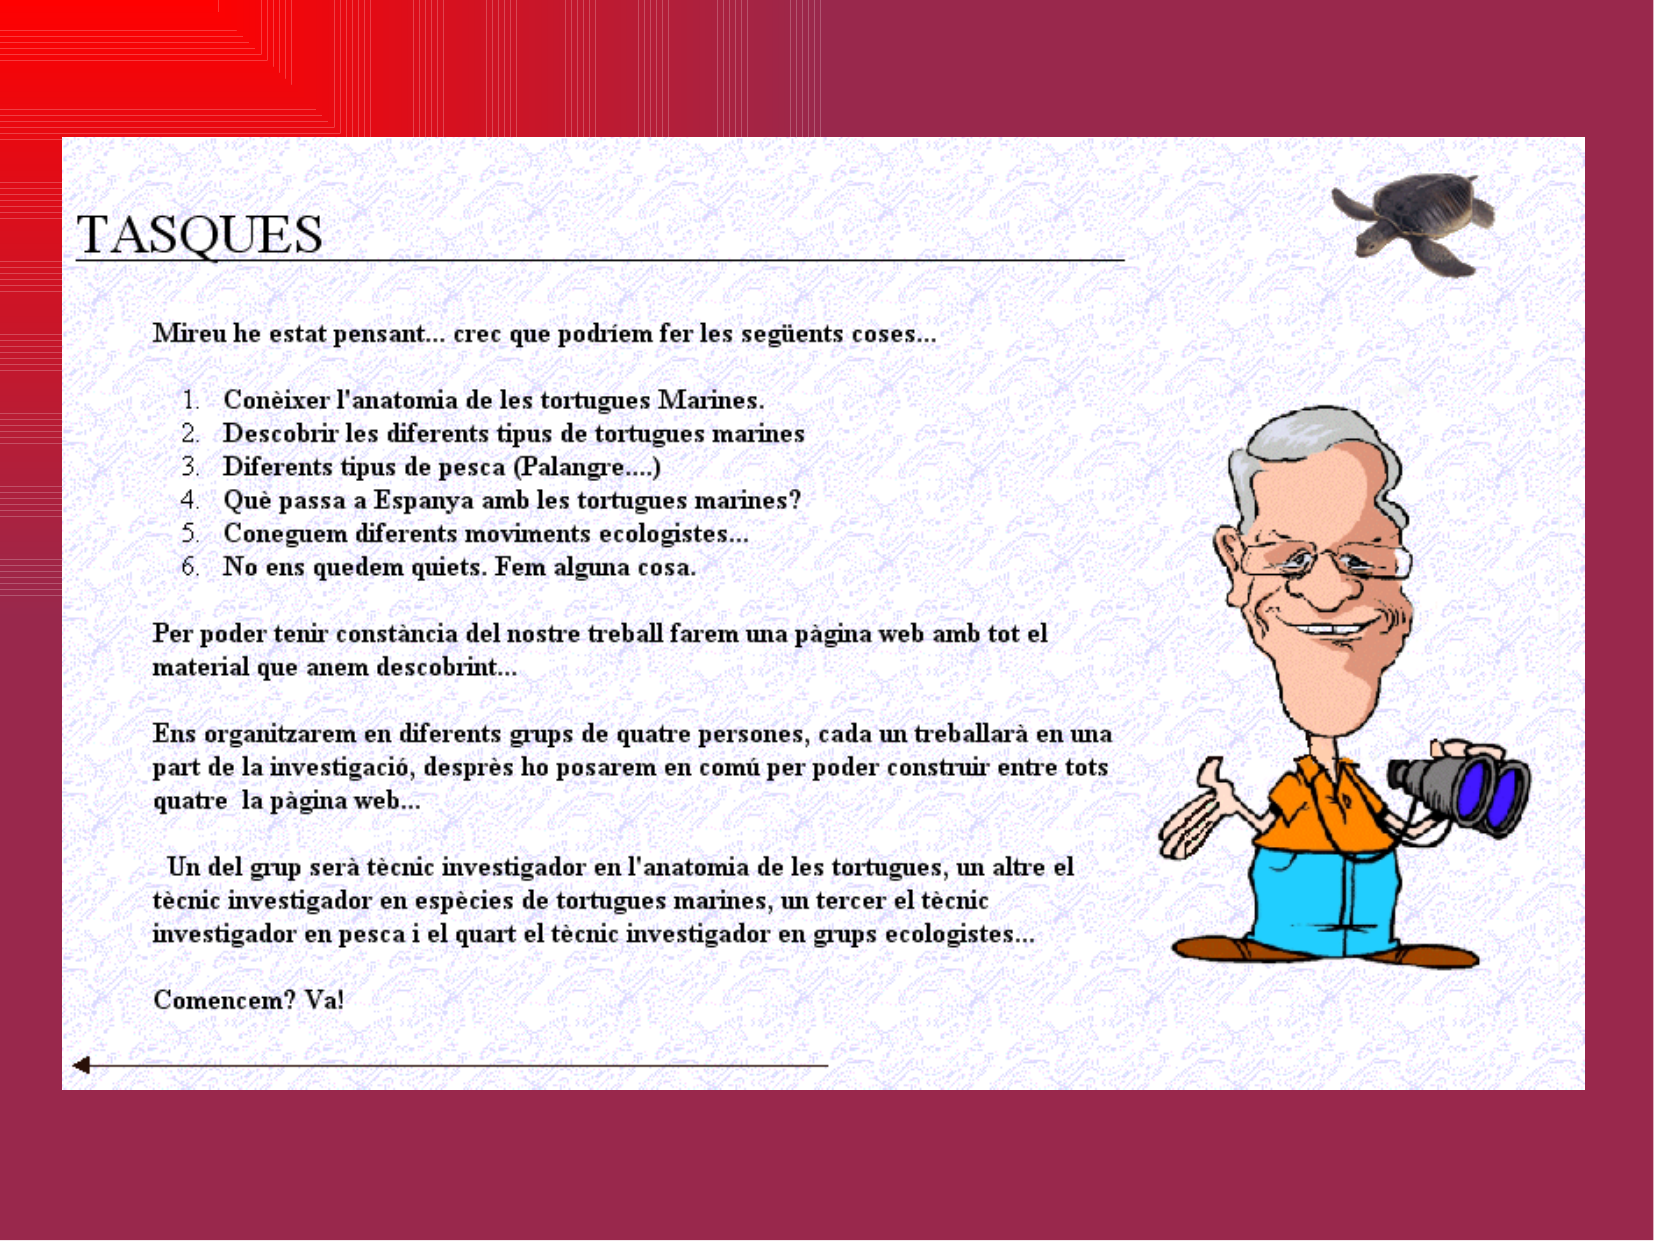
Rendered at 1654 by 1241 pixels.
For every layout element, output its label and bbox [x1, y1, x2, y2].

picture [62, 137, 1585, 1090]
